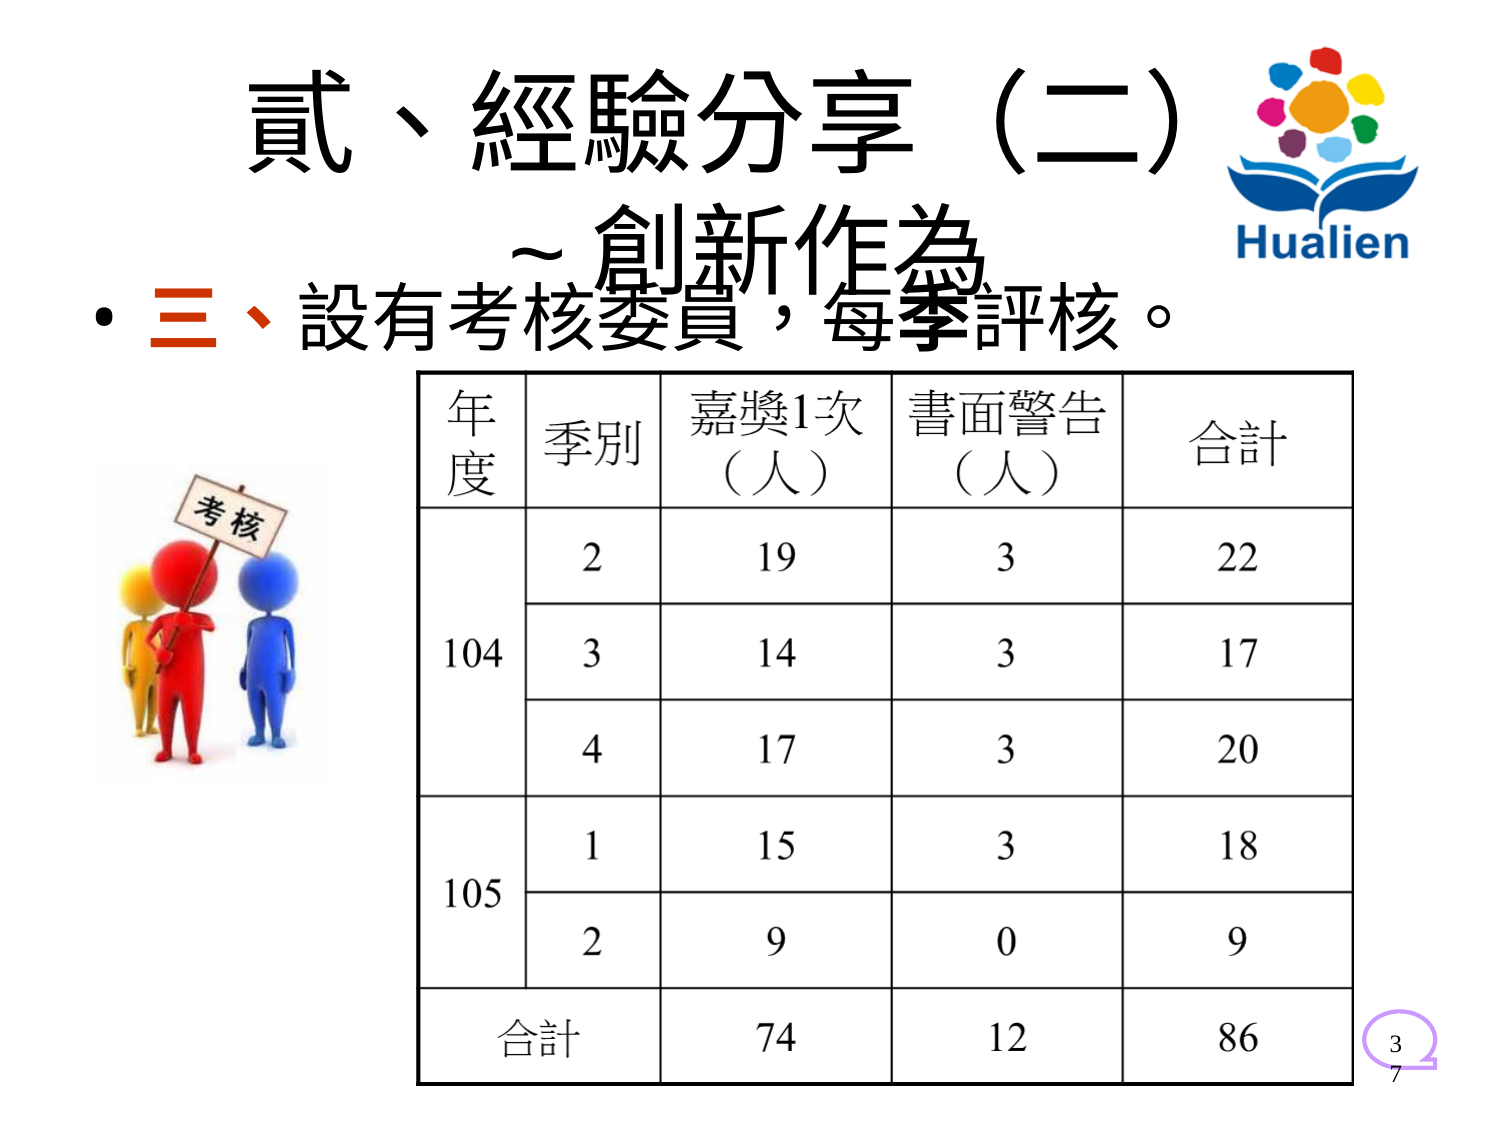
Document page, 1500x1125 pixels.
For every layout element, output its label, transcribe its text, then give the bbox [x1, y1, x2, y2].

picture [1222, 42, 1424, 264]
picture [415, 365, 1354, 1087]
text_box 37 [1364, 1011, 1436, 1068]
picture [41, 444, 372, 799]
list 三、設有考核委員，每季評核。 [75, 262, 1412, 1005]
title 貳、經驗分享（二） ~創新作為 [75, 45, 1222, 233]
